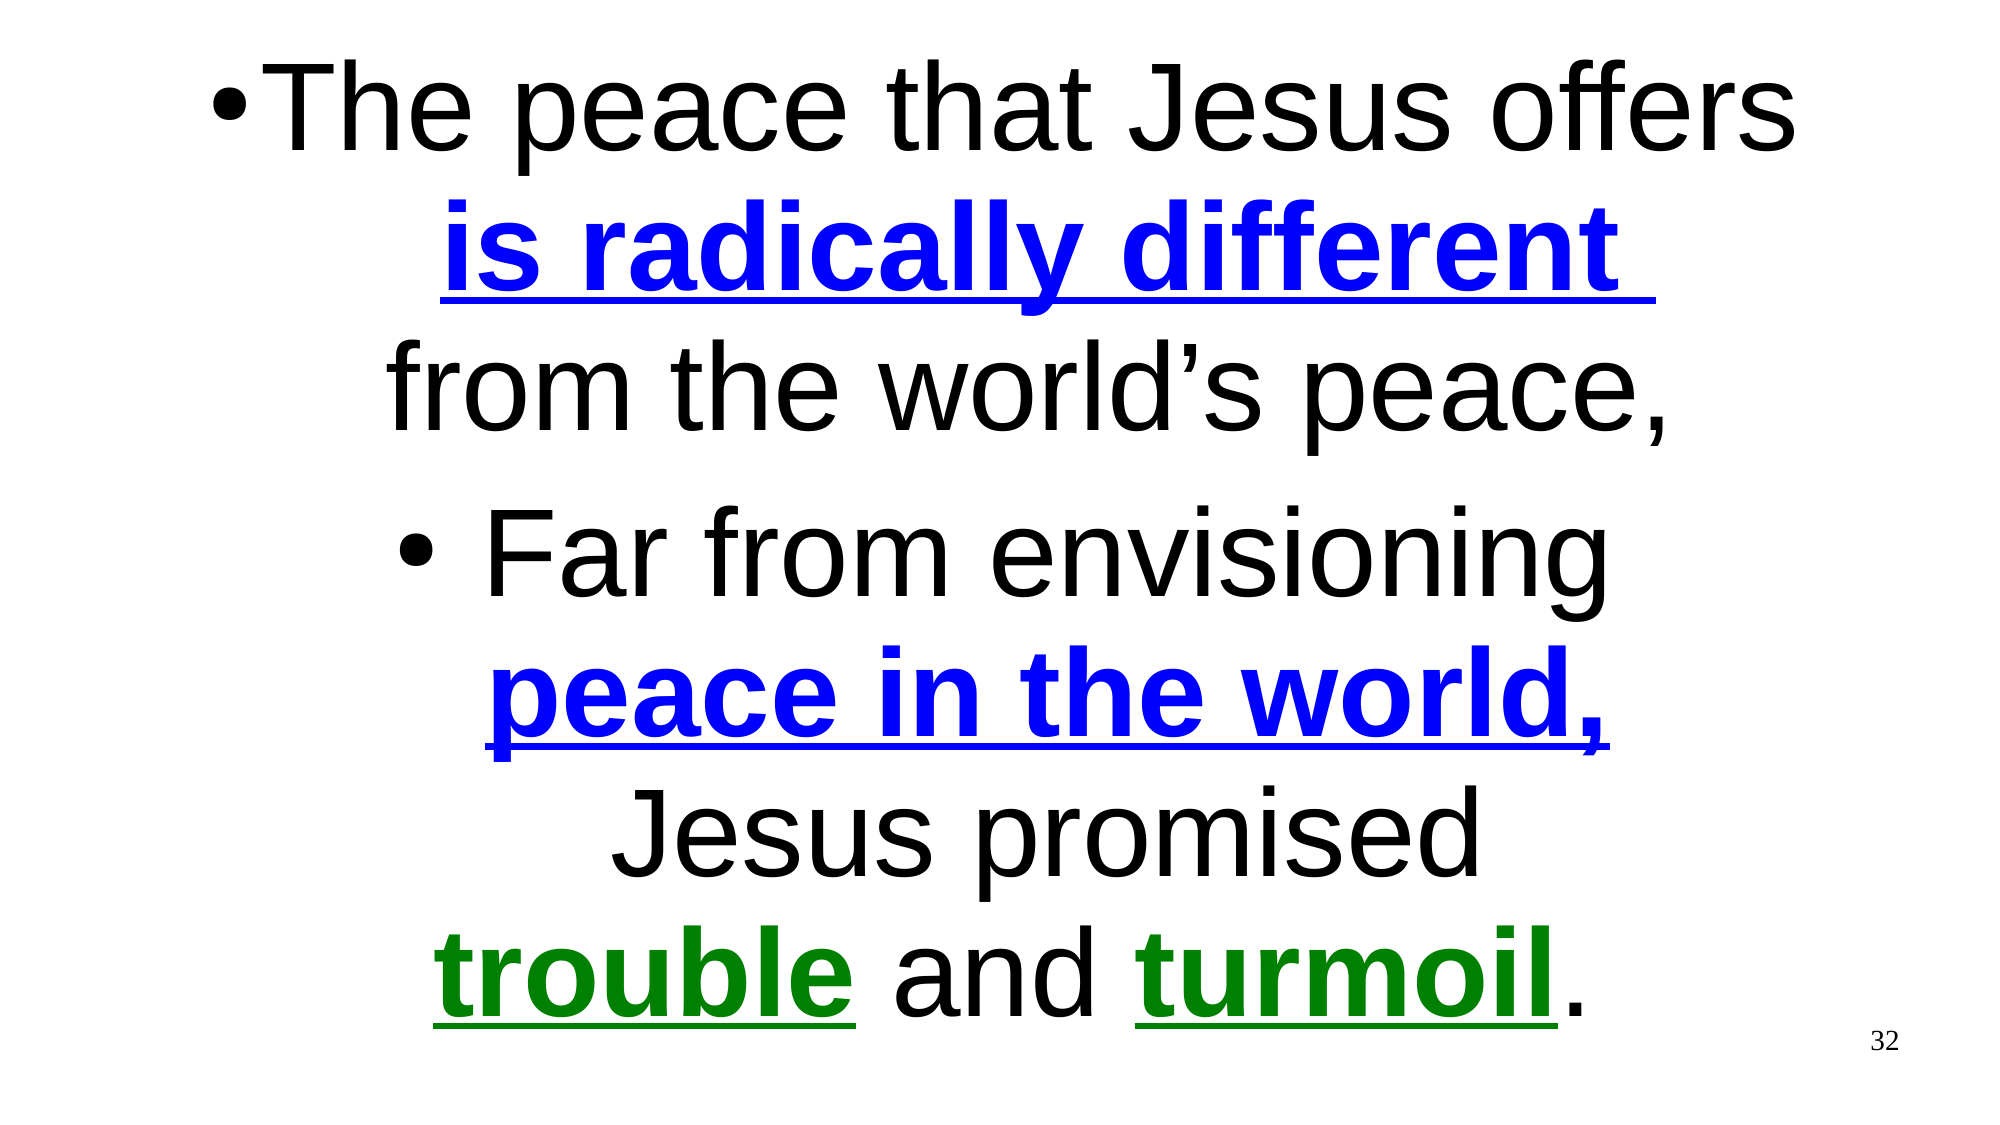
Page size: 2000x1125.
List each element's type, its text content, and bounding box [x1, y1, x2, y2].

list The peace that Jesus offers is radically different from the world’s peace, Far from envisioning peace in the world, Jesus promised trouble and turmoil. [37, 37, 1988, 1088]
